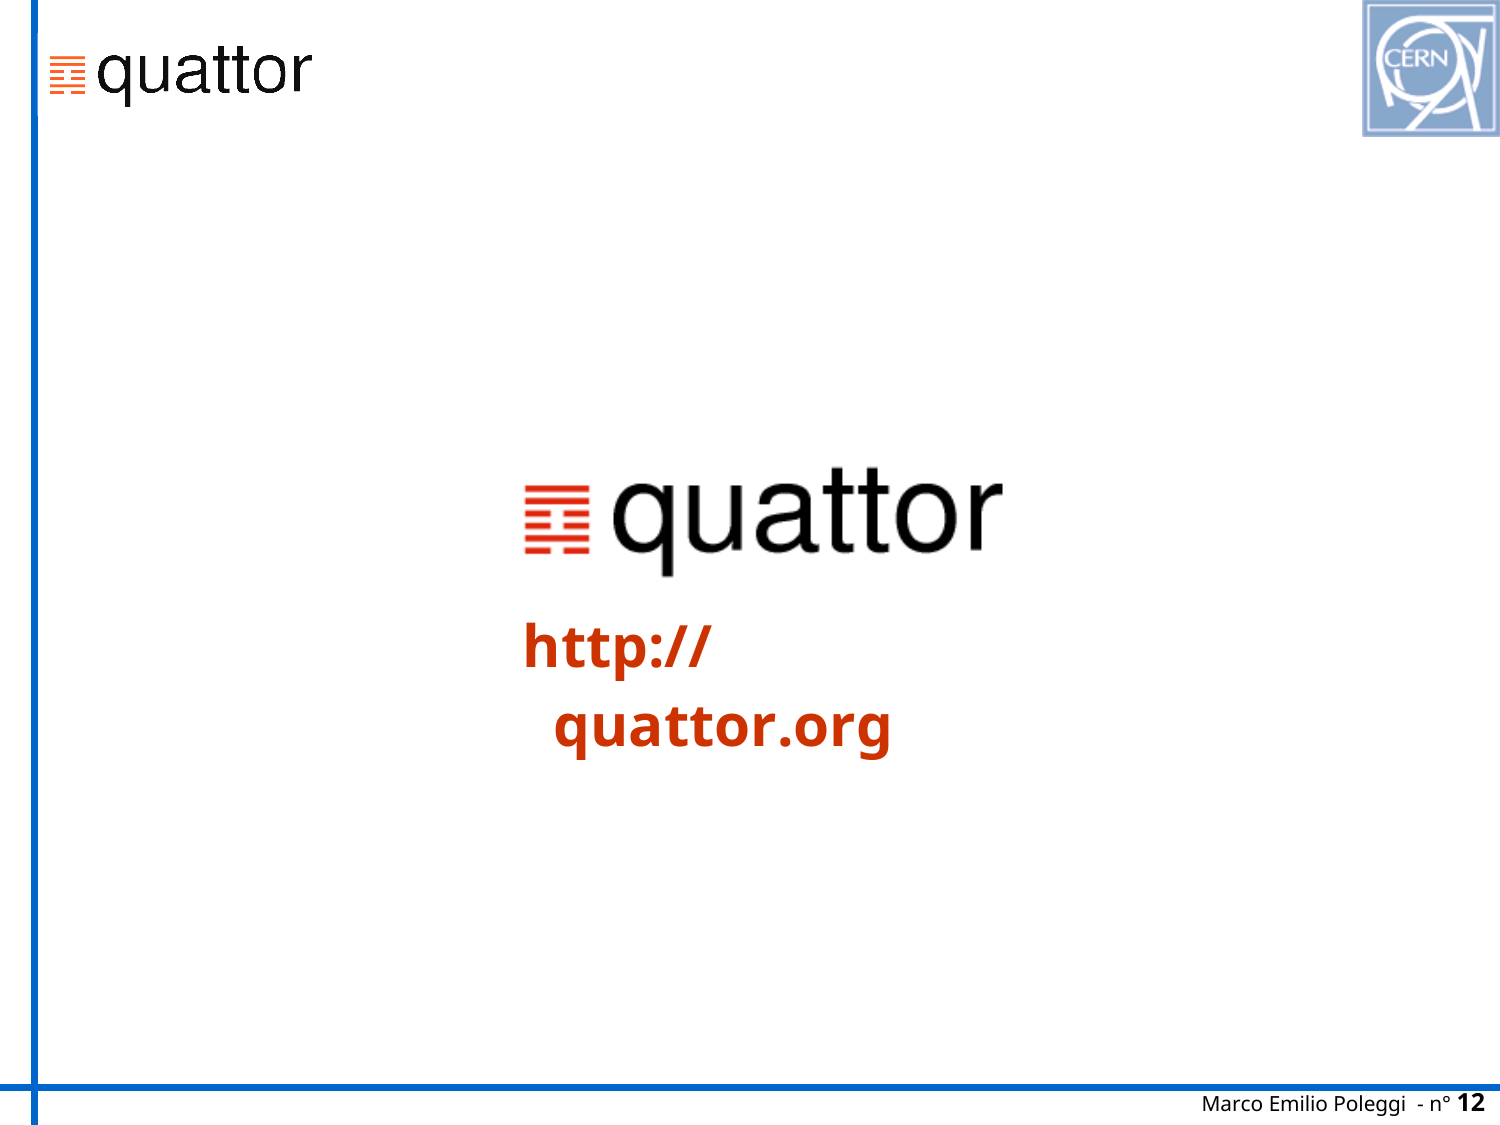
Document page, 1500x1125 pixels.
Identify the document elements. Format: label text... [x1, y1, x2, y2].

list http://quattor.org [507, 515, 1017, 762]
picture [452, 349, 1156, 691]
